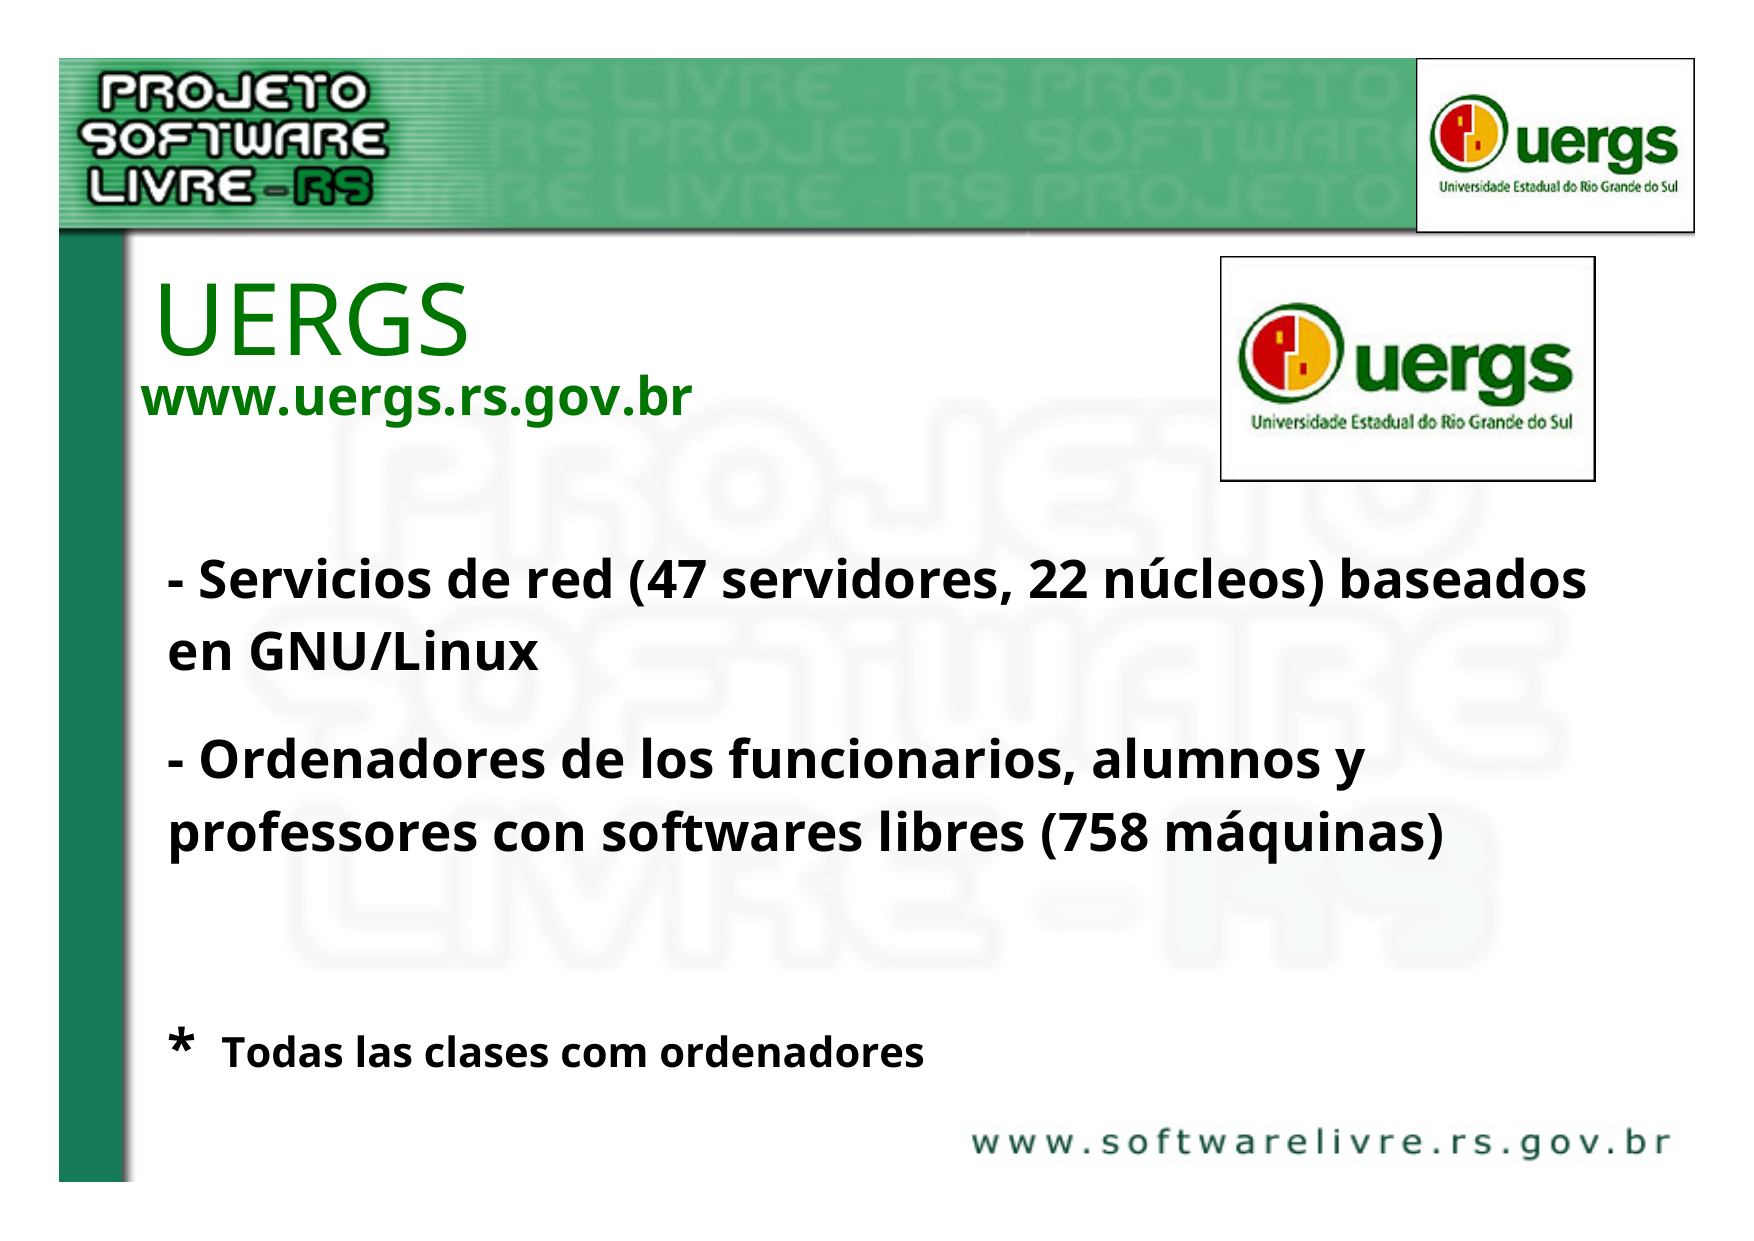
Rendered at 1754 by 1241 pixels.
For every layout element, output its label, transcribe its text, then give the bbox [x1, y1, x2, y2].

text_box UERGS [152, 248, 542, 358]
text_box - Servicios de red (47 servidores, 22 núcleos) baseados en GNU/Linux - Ordenadores de los funcionarios, alumnos y professores con softwares libres (758 máquinas) * Todas las clases com ordenadores [167, 541, 1624, 1037]
picture [59, 58, 1695, 1182]
text_box www.uergs.rs.gov.br [140, 358, 712, 424]
